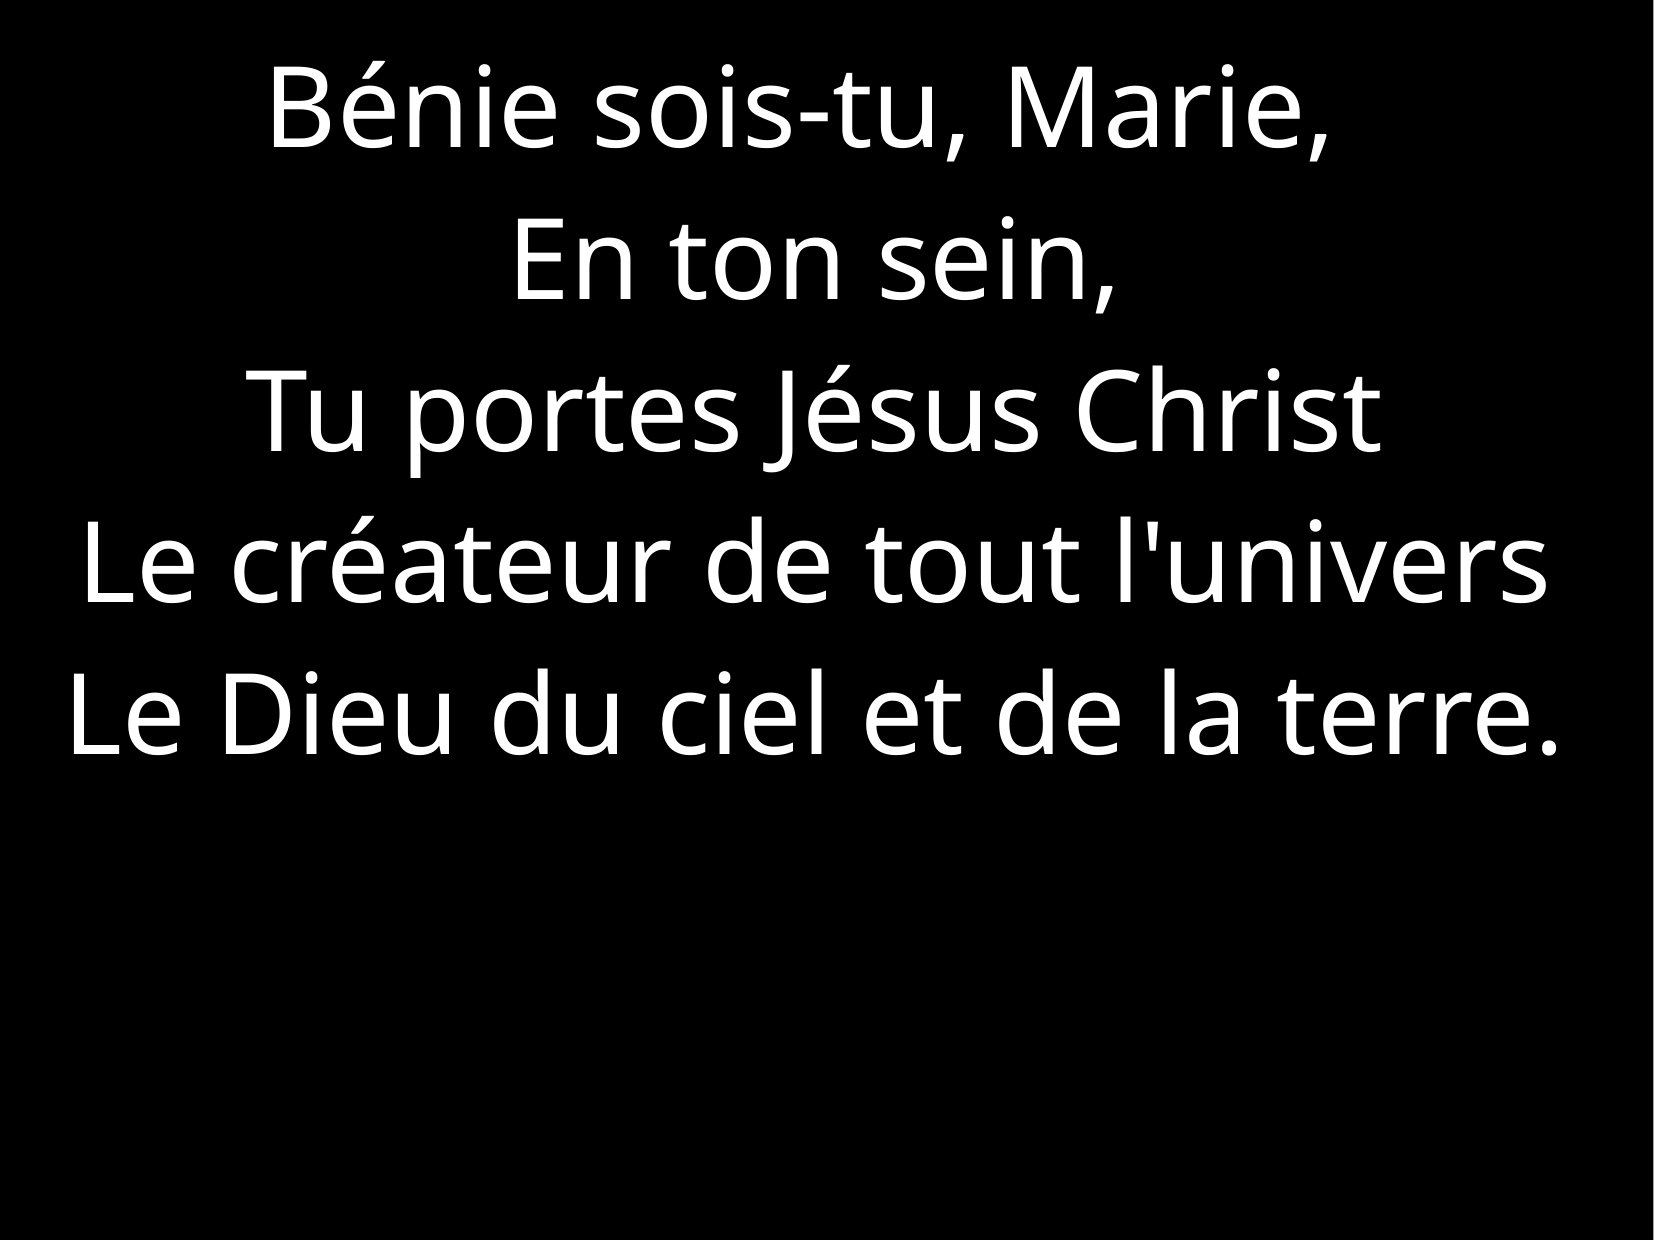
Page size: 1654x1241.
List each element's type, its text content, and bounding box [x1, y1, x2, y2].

list Bénie sois-tu, Marie, En ton sein, Tu portes Jésus Christ Le créateur de tout l'univers Le Dieu du ciel et de la terre. [0, 27, 1642, 847]
